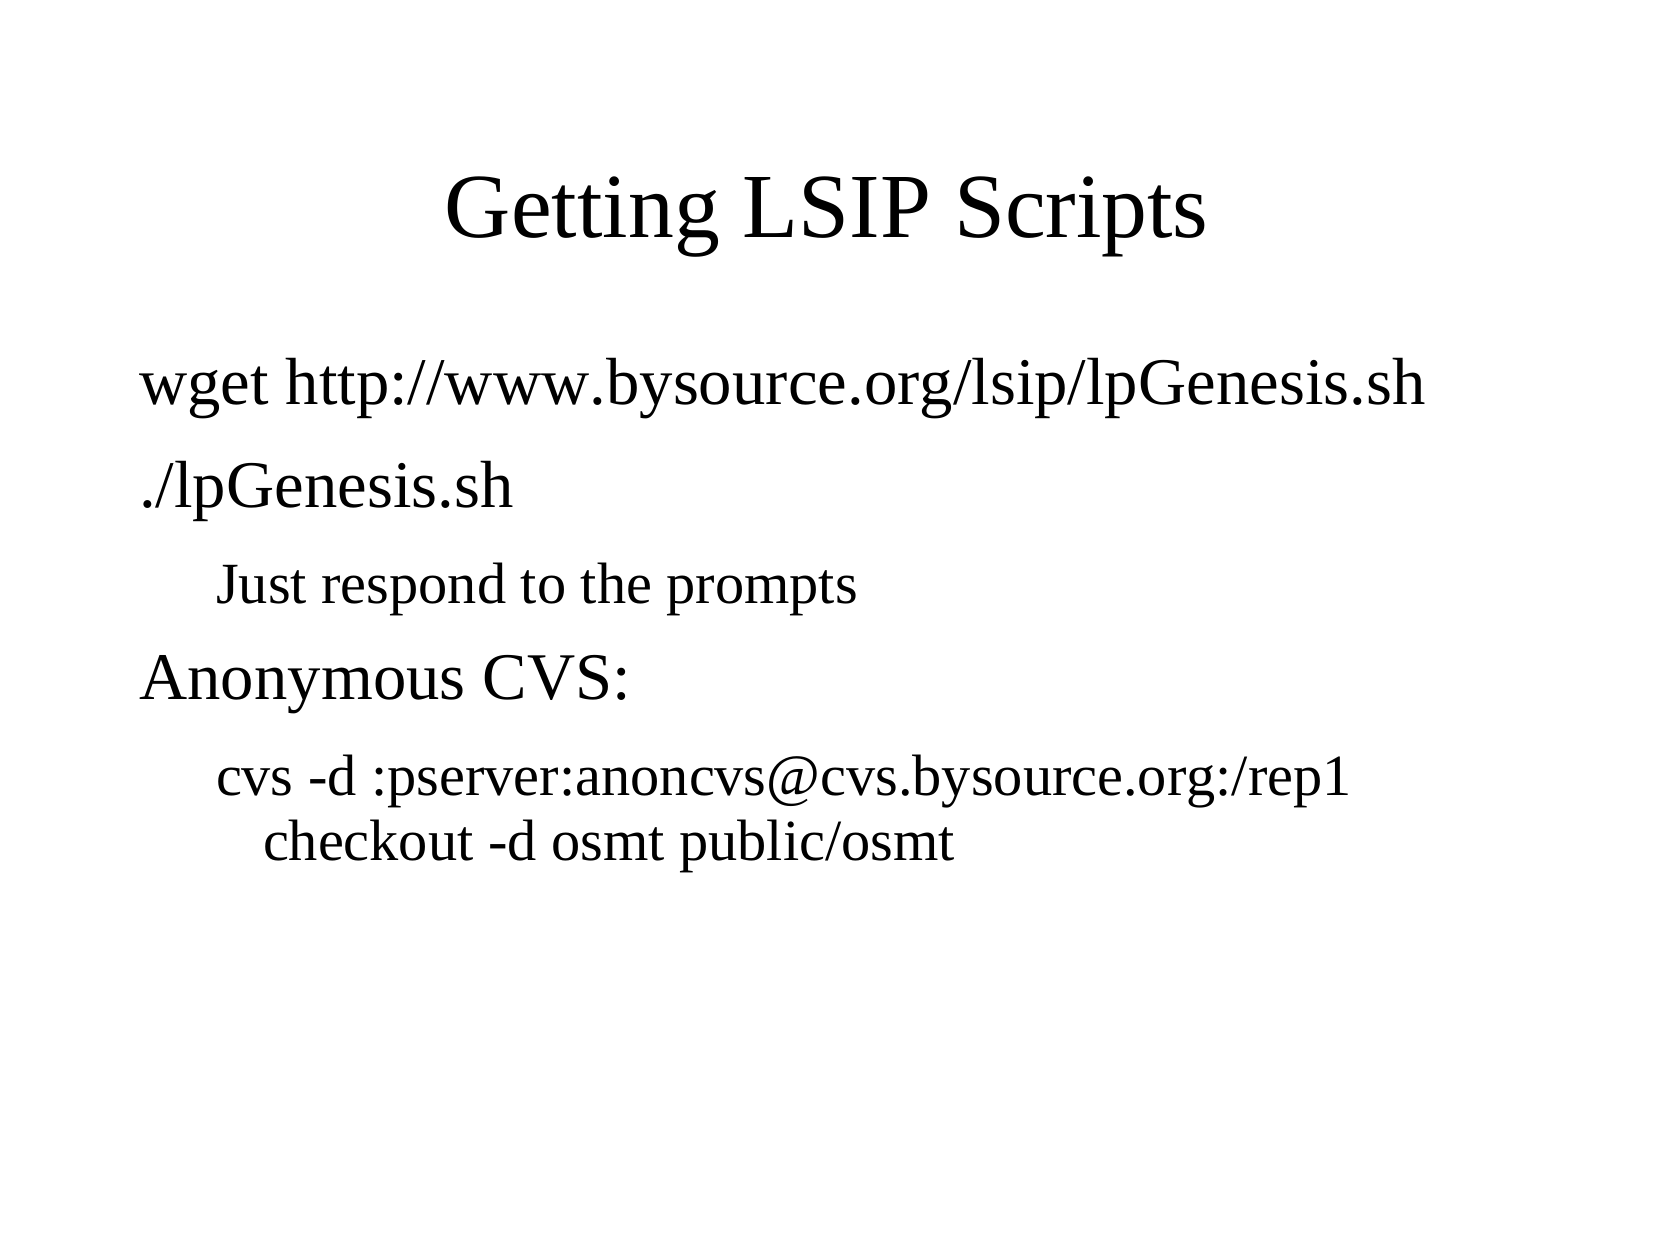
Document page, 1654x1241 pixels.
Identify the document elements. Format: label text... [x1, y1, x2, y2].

title Getting LSIP Scripts [121, 102, 1534, 311]
list wget http://www.bysource.org/lsip/lpGenesis.sh ./lpGenesis.sh Just respond to the prompts Anonymous CVS: cvs -d :pserver:anoncvs@cvs.bysource.org:/rep1 checkout -d osmt public/osmt [121, 344, 1534, 1127]
